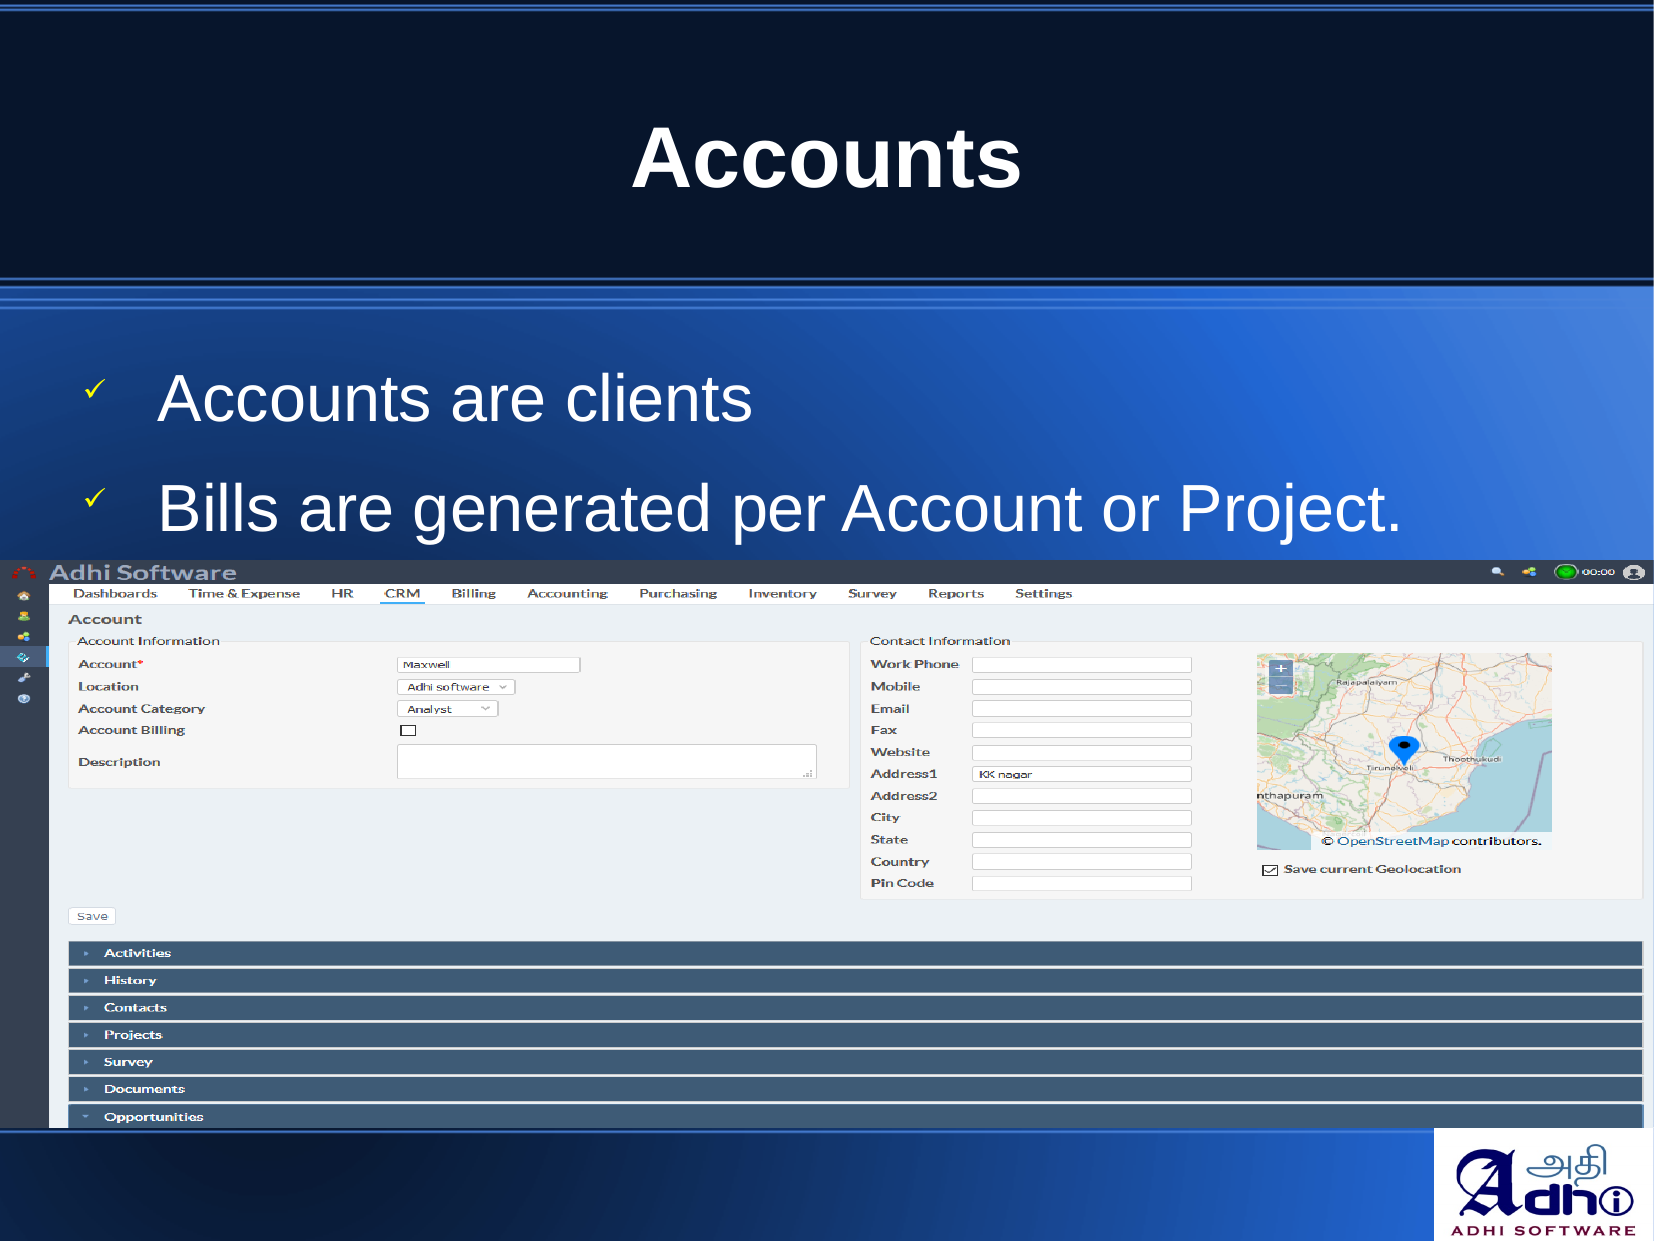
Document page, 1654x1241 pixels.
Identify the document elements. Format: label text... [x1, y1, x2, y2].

list Accounts are clients Bills are generated per Account or Project. [82, 355, 1571, 560]
title Accounts [82, 56, 1571, 250]
picture [0, 0, 1654, 1241]
